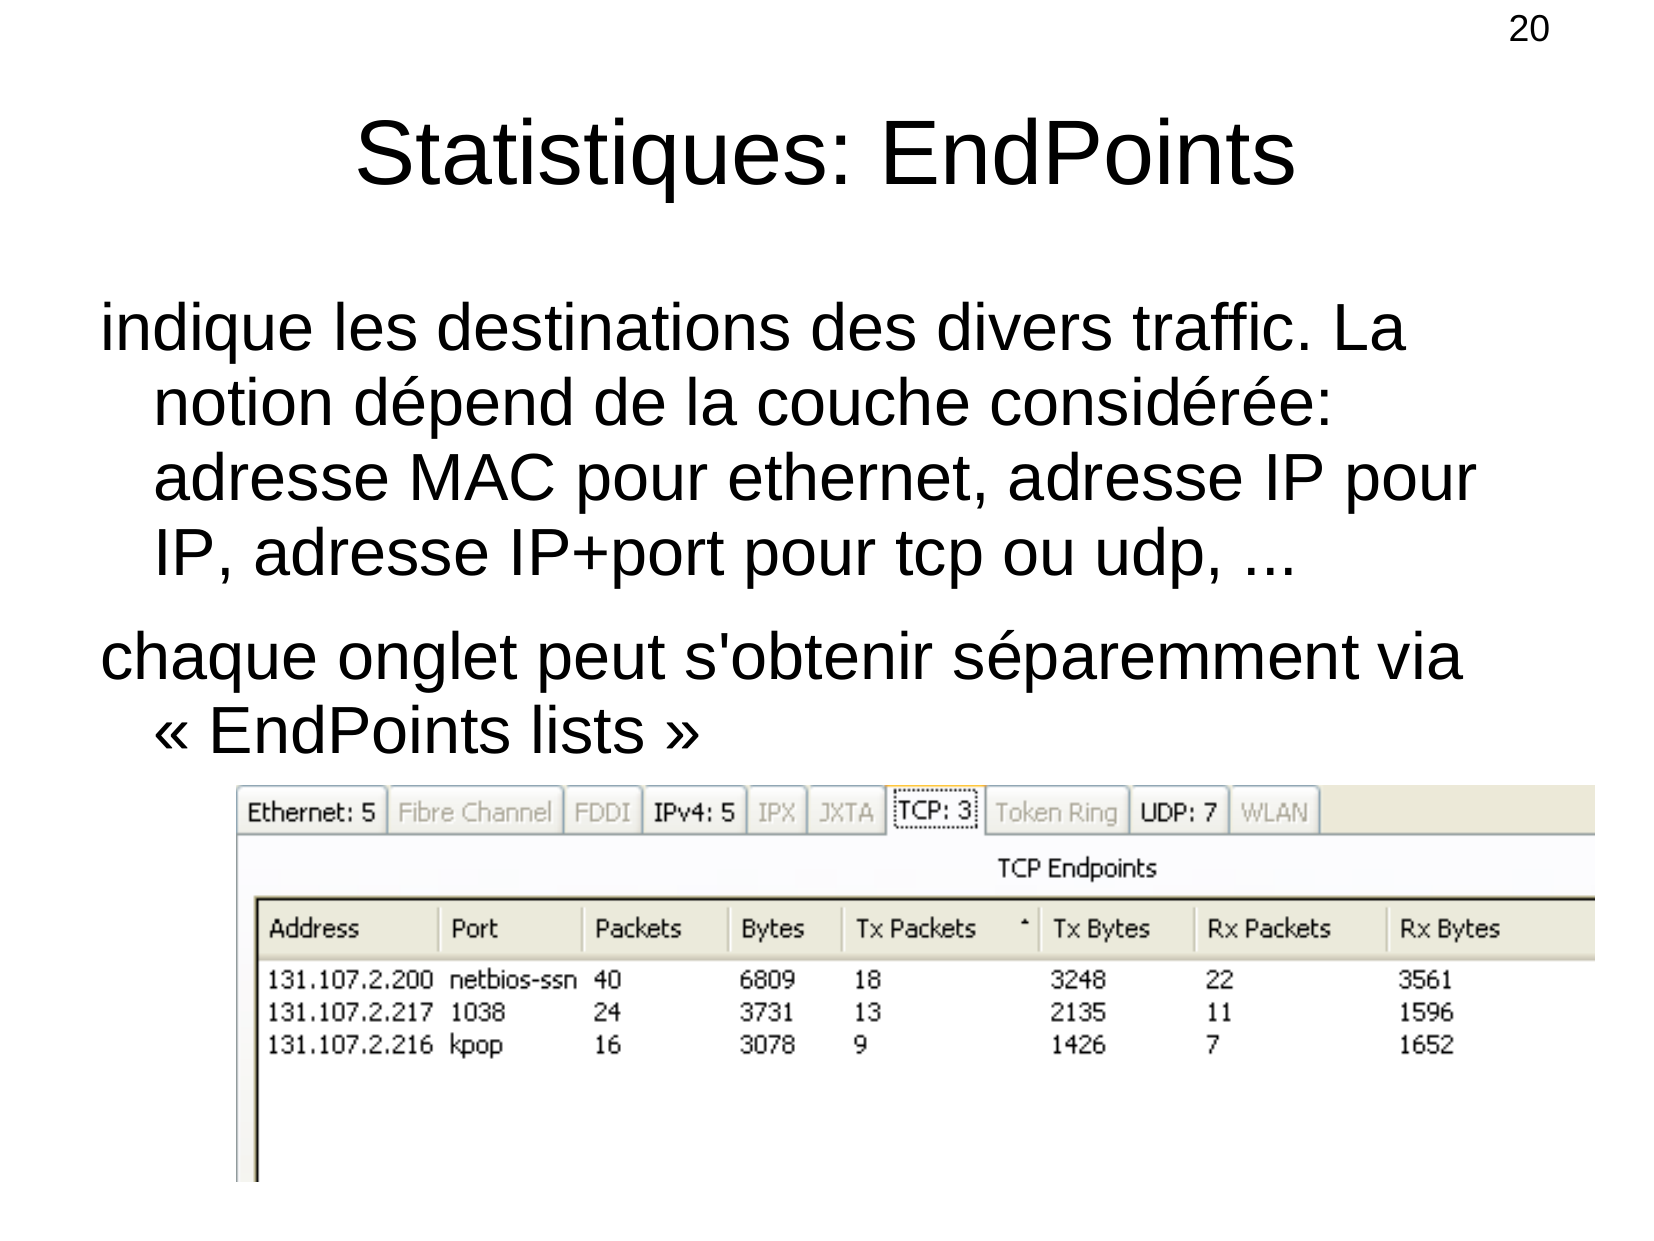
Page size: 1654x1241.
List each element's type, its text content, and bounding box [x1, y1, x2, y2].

title Statistiques: EndPoints [82, 49, 1571, 257]
list indique les destinations des divers traffic. La notion dépend de la couche considérée: adresse MAC pour ethernet, adresse IP pour IP, adresse IP+port pour tcp ou udp, ... chaque onglet peut s'obtenir séparemment via « EndPoints lists » [82, 290, 1571, 1109]
picture [236, 785, 1595, 1182]
